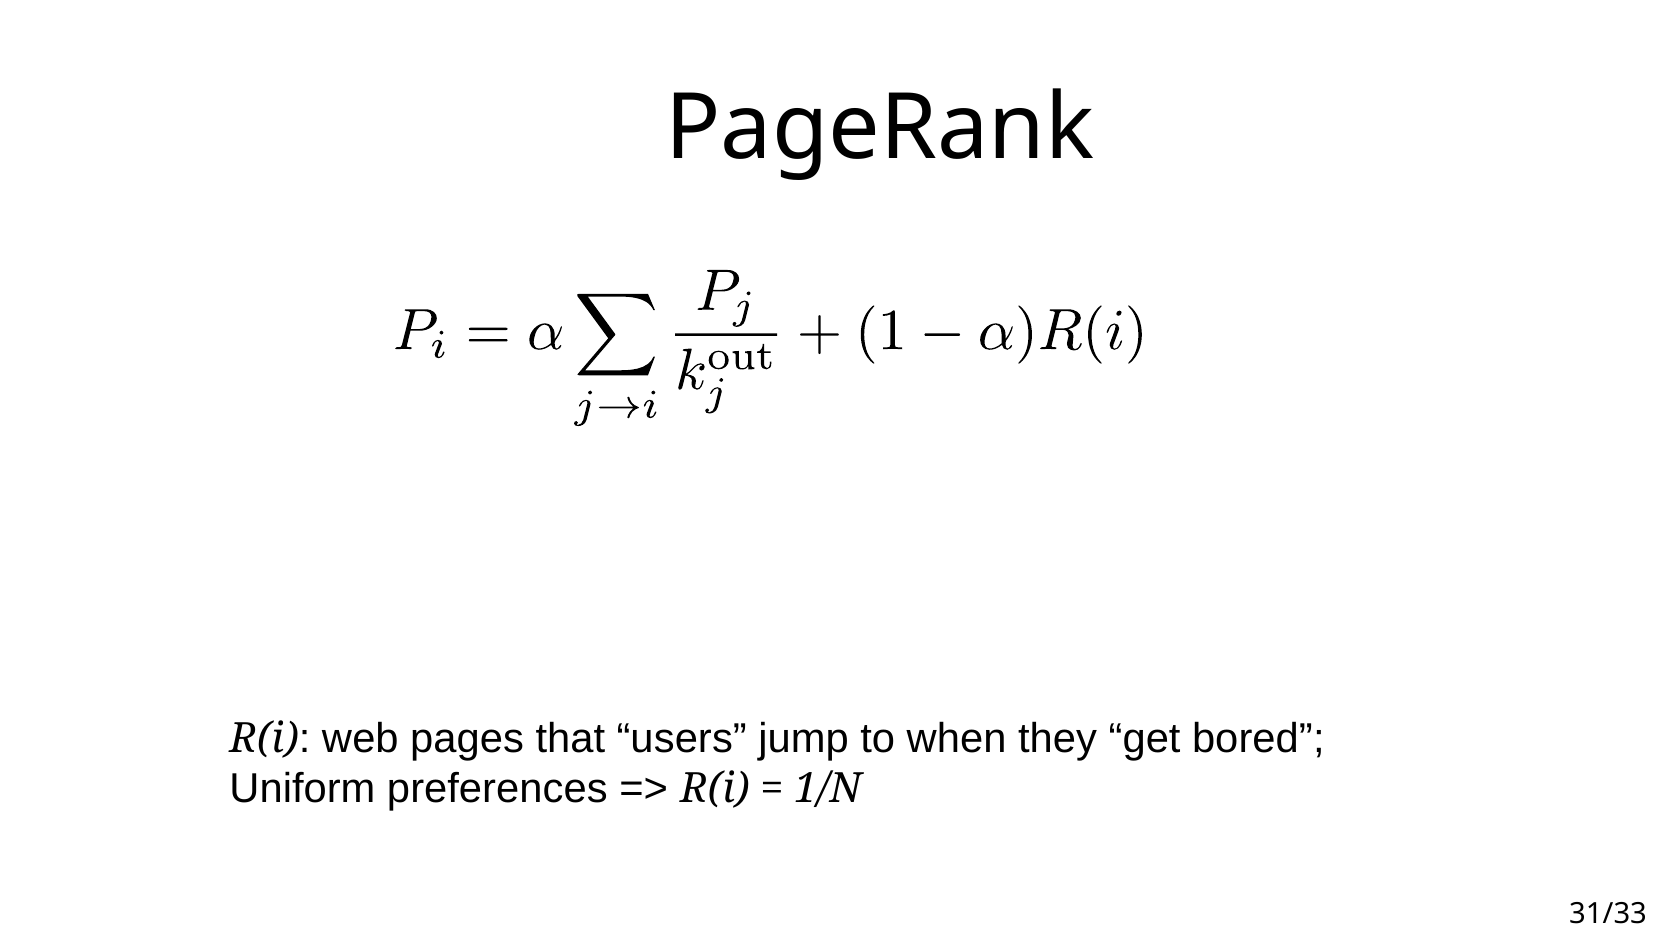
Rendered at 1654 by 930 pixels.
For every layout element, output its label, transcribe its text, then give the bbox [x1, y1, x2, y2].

text_box R(i): web pages that “users” jump to when they “get bored”; Uniform preferences => R(i) = 1/N [214, 702, 1340, 819]
text_box [392, 269, 1148, 427]
title PageRank [615, 18, 1138, 226]
